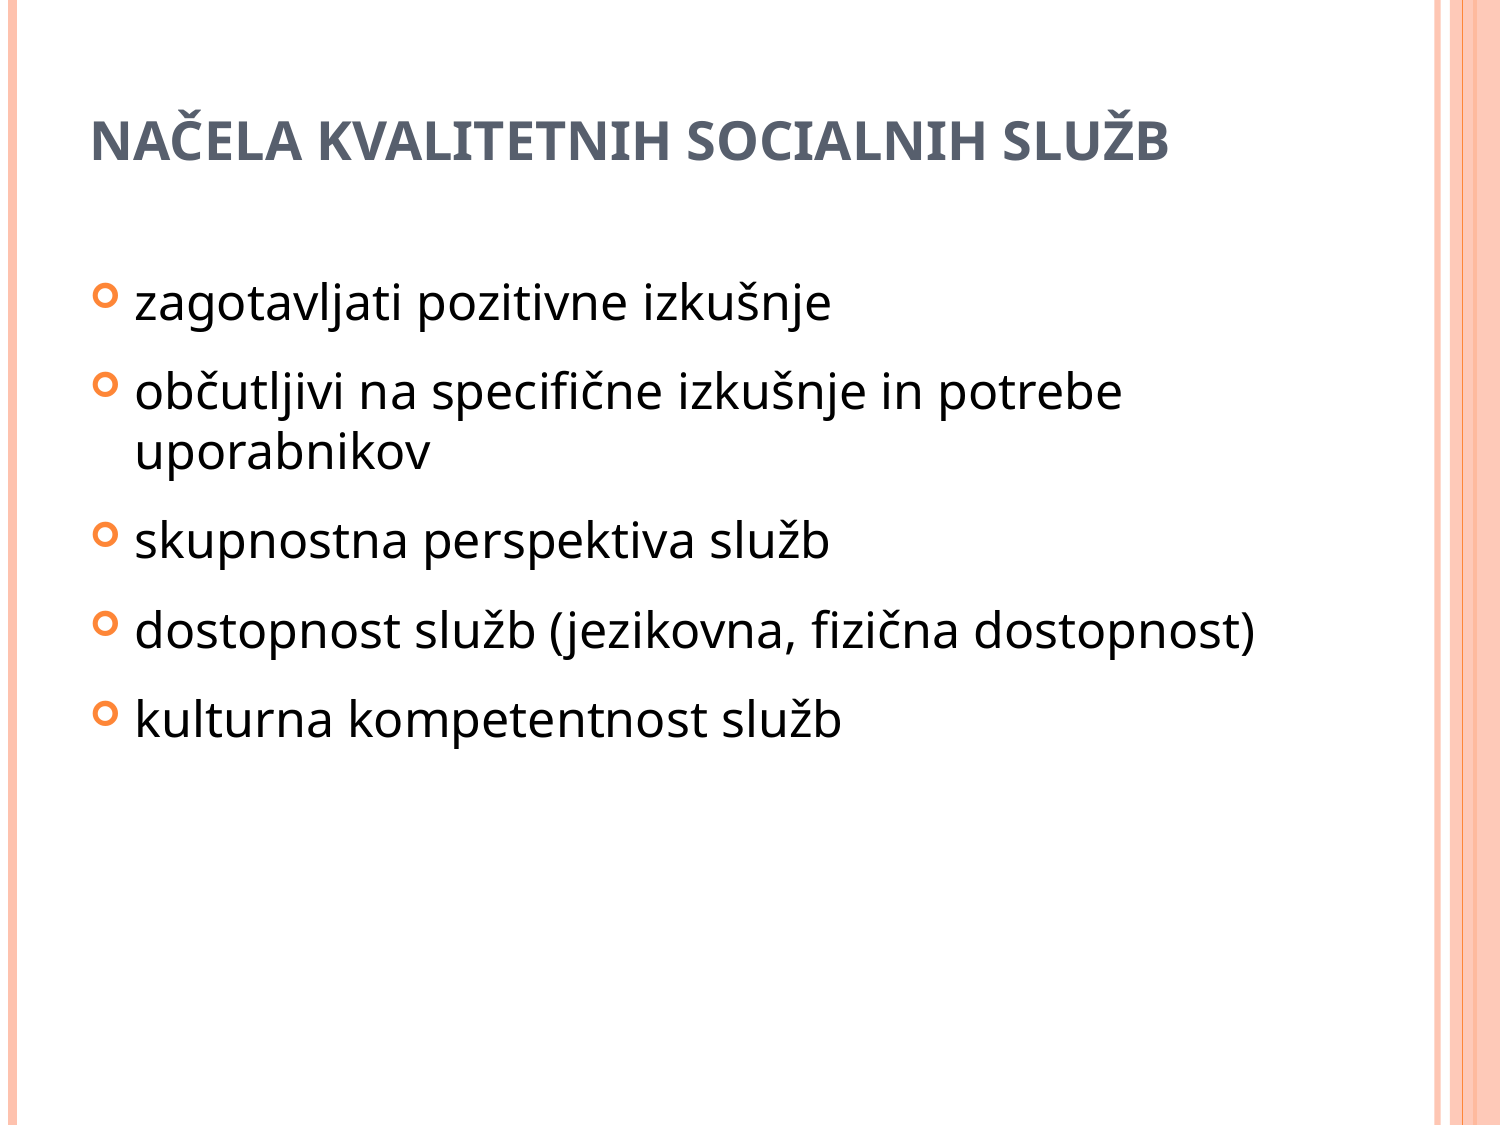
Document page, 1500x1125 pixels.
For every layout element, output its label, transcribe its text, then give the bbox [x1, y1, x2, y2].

title NAČELA KVALITETNIH SOCIALNIH SLUŽB [75, 45, 1300, 233]
list zagotavljati pozitivne izkušnje občutljivi na specifične izkušnje in potrebe uporabnikov skupnostna perspektiva služb dostopnost služb (jezikovna, fizična dostopnost) kulturna kompetentnost služb [75, 262, 1300, 1062]
